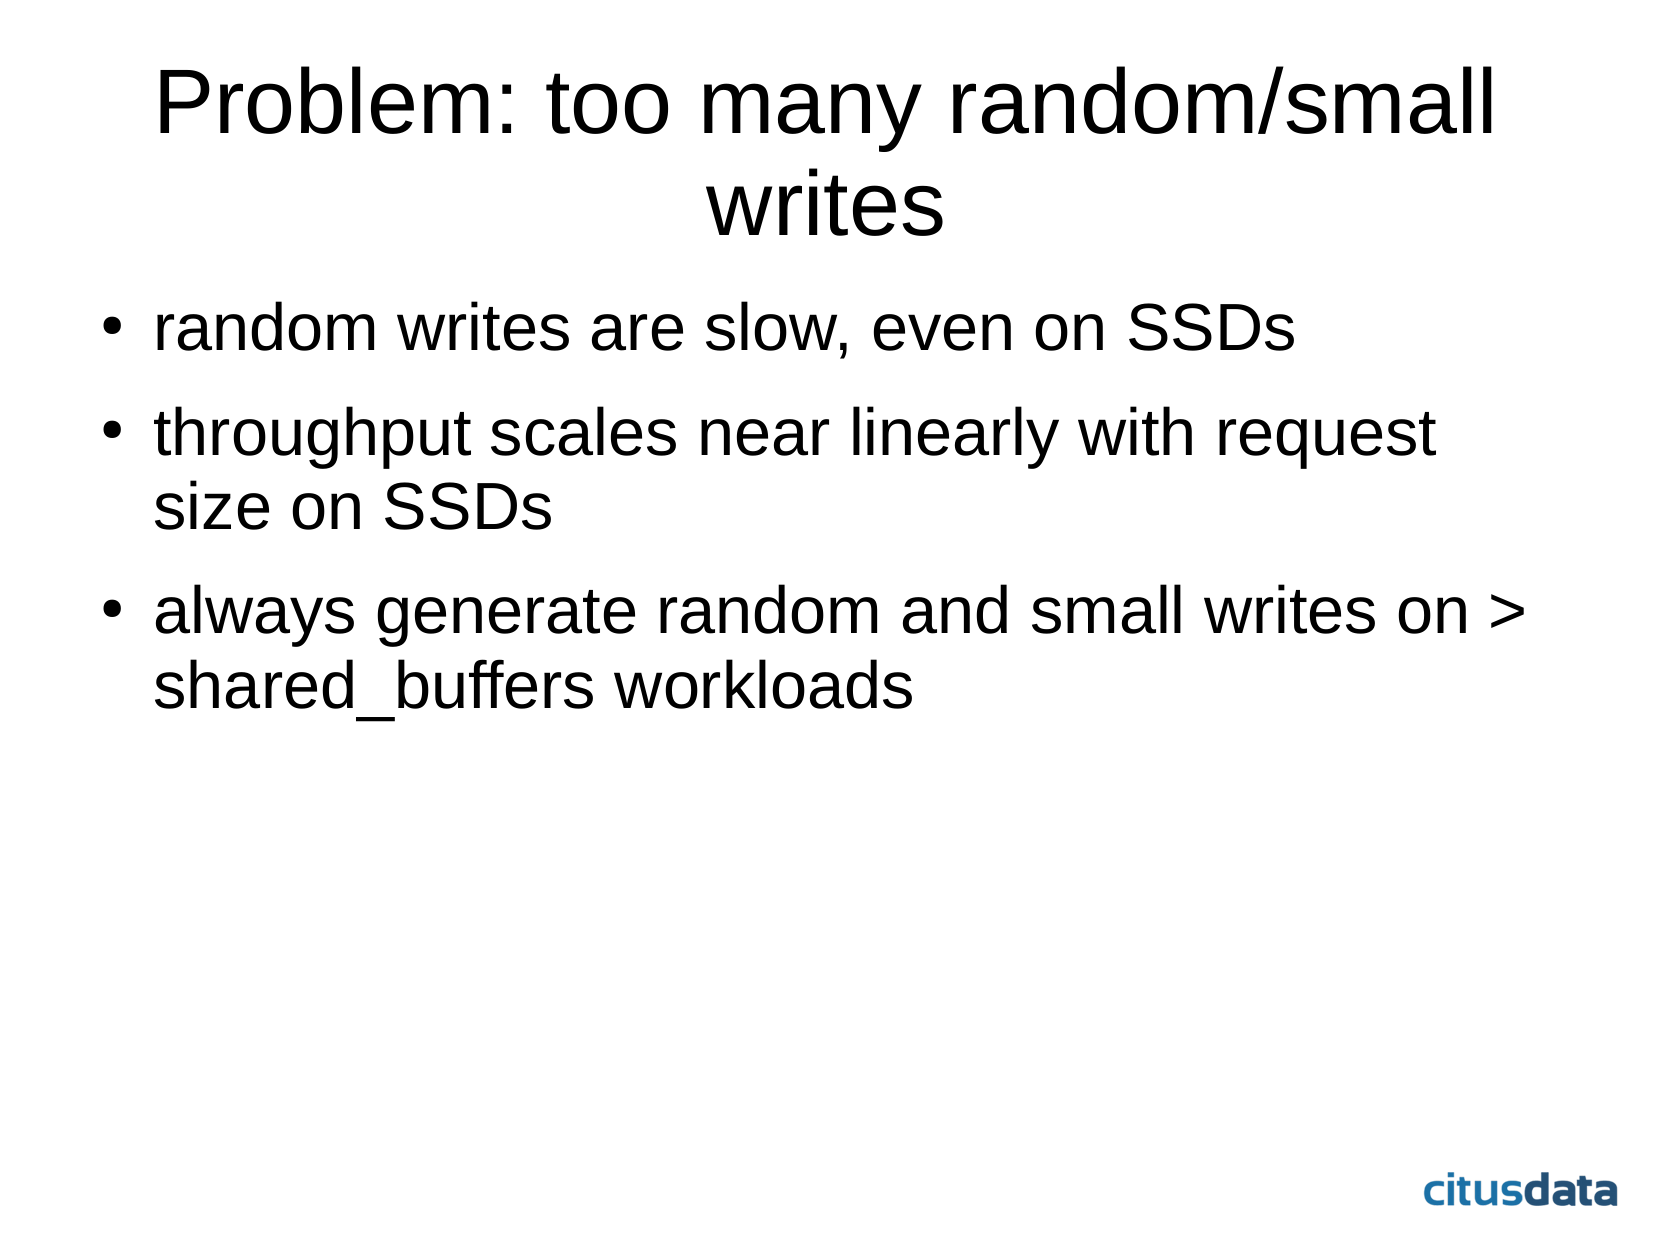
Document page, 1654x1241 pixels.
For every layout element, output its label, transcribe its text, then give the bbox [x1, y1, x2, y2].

picture [1420, 1167, 1622, 1209]
list random writes are slow, even on SSDs throughput scales near linearly with request size on SSDs always generate random and small writes on > shared_buffers workloads [82, 290, 1571, 1096]
title Problem: too many random/small writes [82, 49, 1571, 257]
